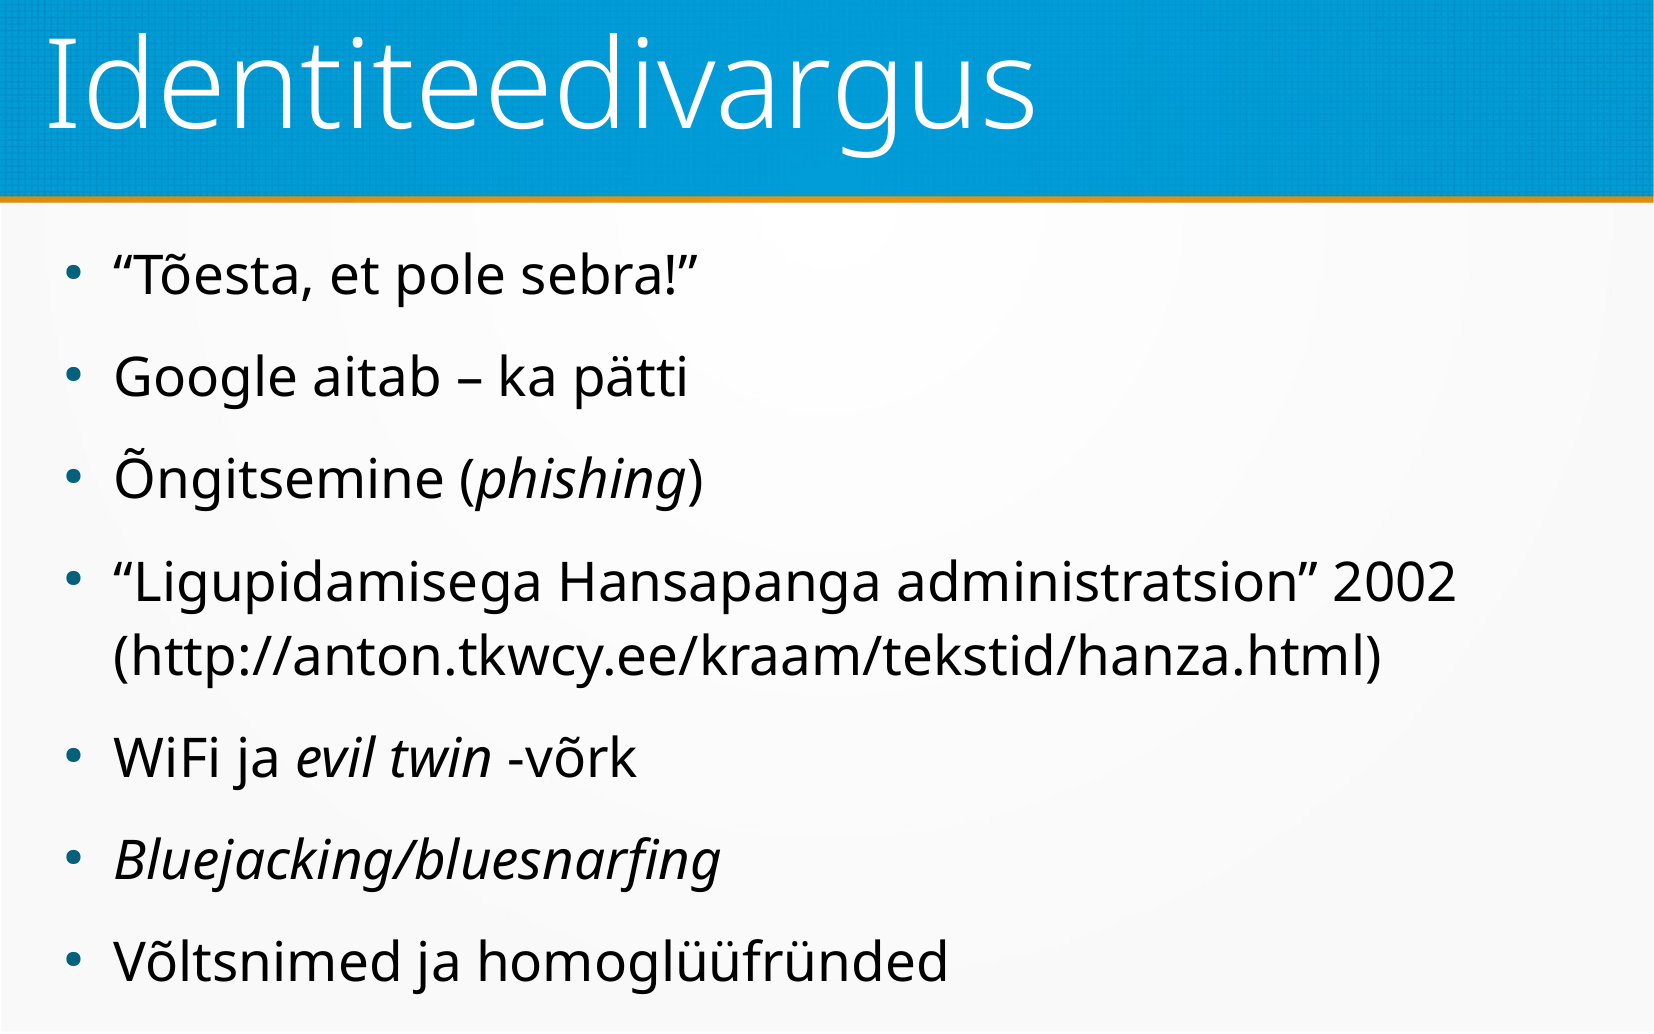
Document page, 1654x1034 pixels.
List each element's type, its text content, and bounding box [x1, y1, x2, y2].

title Identiteedivargus [43, 0, 1619, 166]
picture [0, 195, 1654, 1034]
list “Tõesta, et pole sebra!” Google aitab – ka pätti Õngitsemine (phishing) “Ligupidamisega Hansapanga administratsion” 2002 (http://anton.tkwcy.ee/kraam/tekstid/hanza.html) WiFi ja evil twin -võrk Bluejacking/bluesnarfing Võltsnimed ja homoglüüfründed [47, 236, 1630, 1002]
